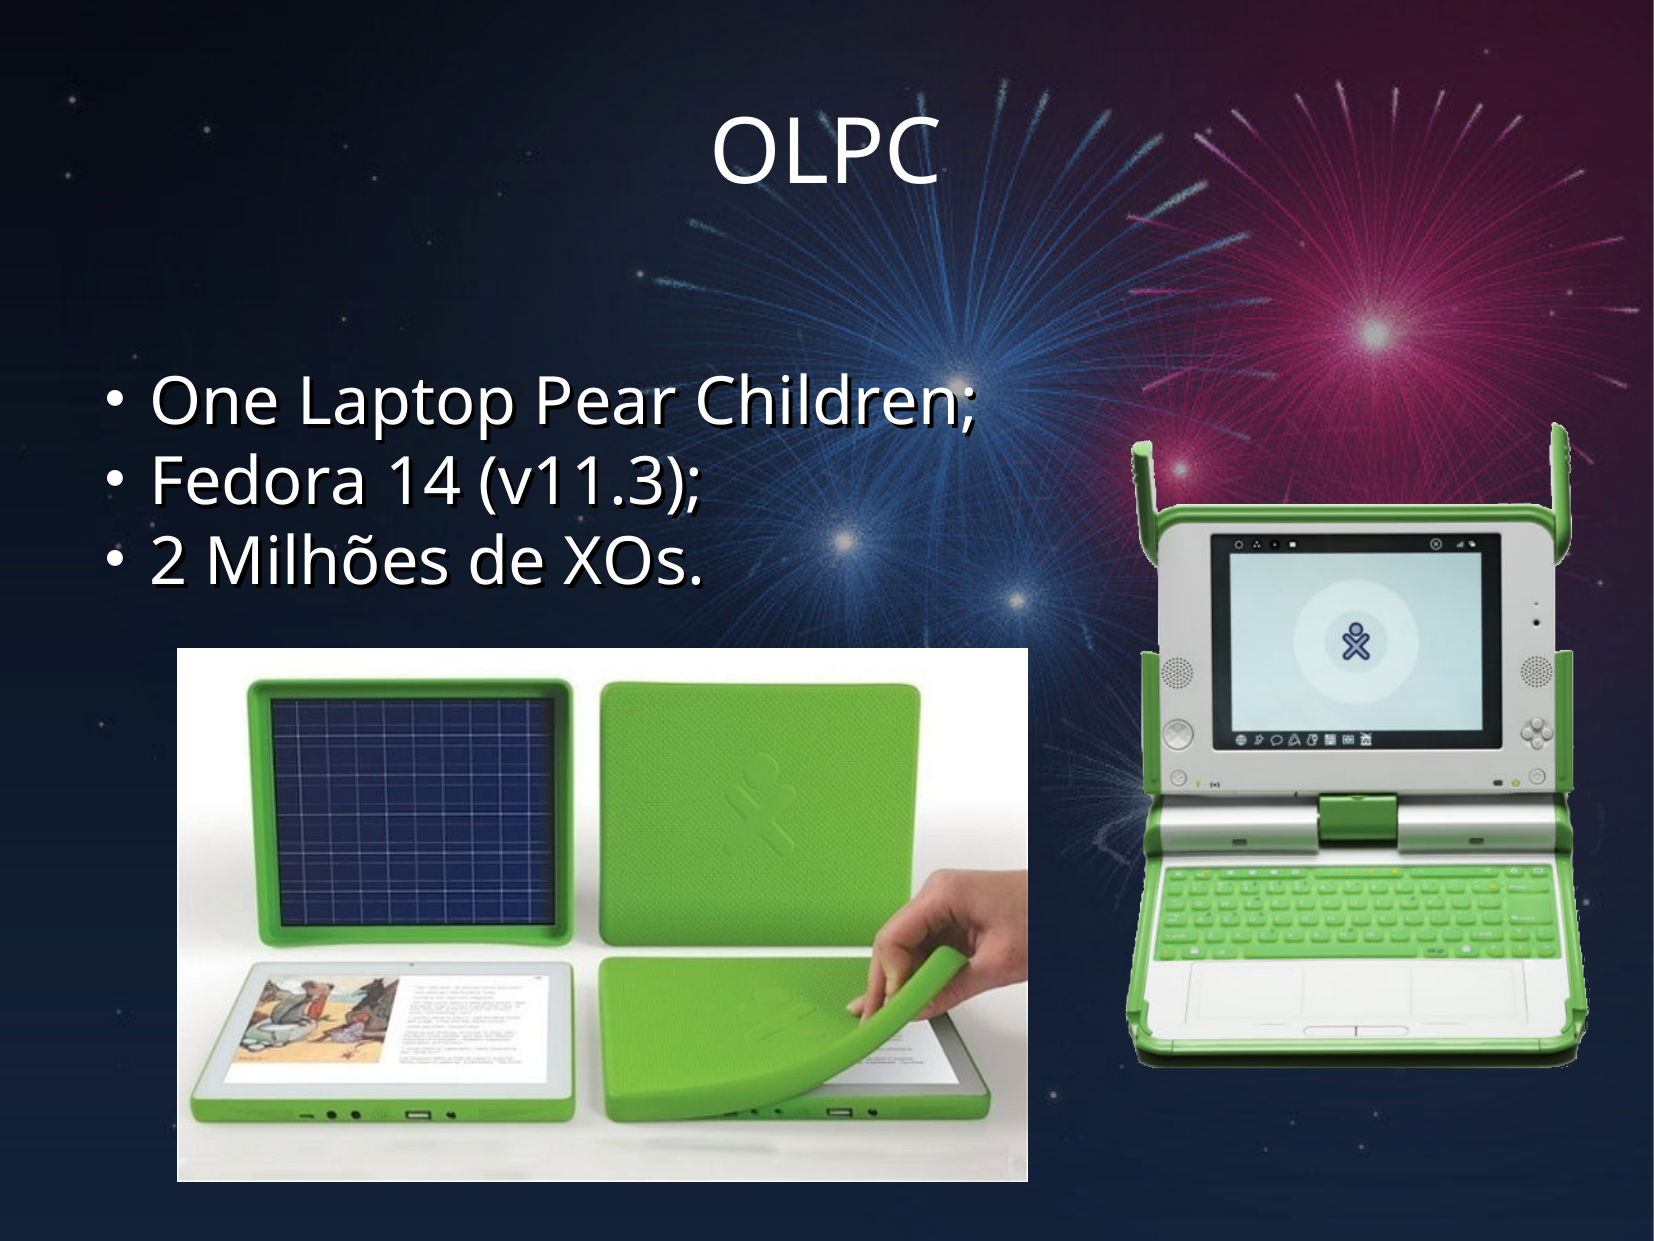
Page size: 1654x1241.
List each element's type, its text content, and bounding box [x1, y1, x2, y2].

picture [0, 0, 1654, 1241]
text_box One Laptop Pear Children; Fedora 14 (v11.3); 2 Milhões de XOs. [88, 350, 1625, 886]
title OLPC [82, 56, 1571, 249]
